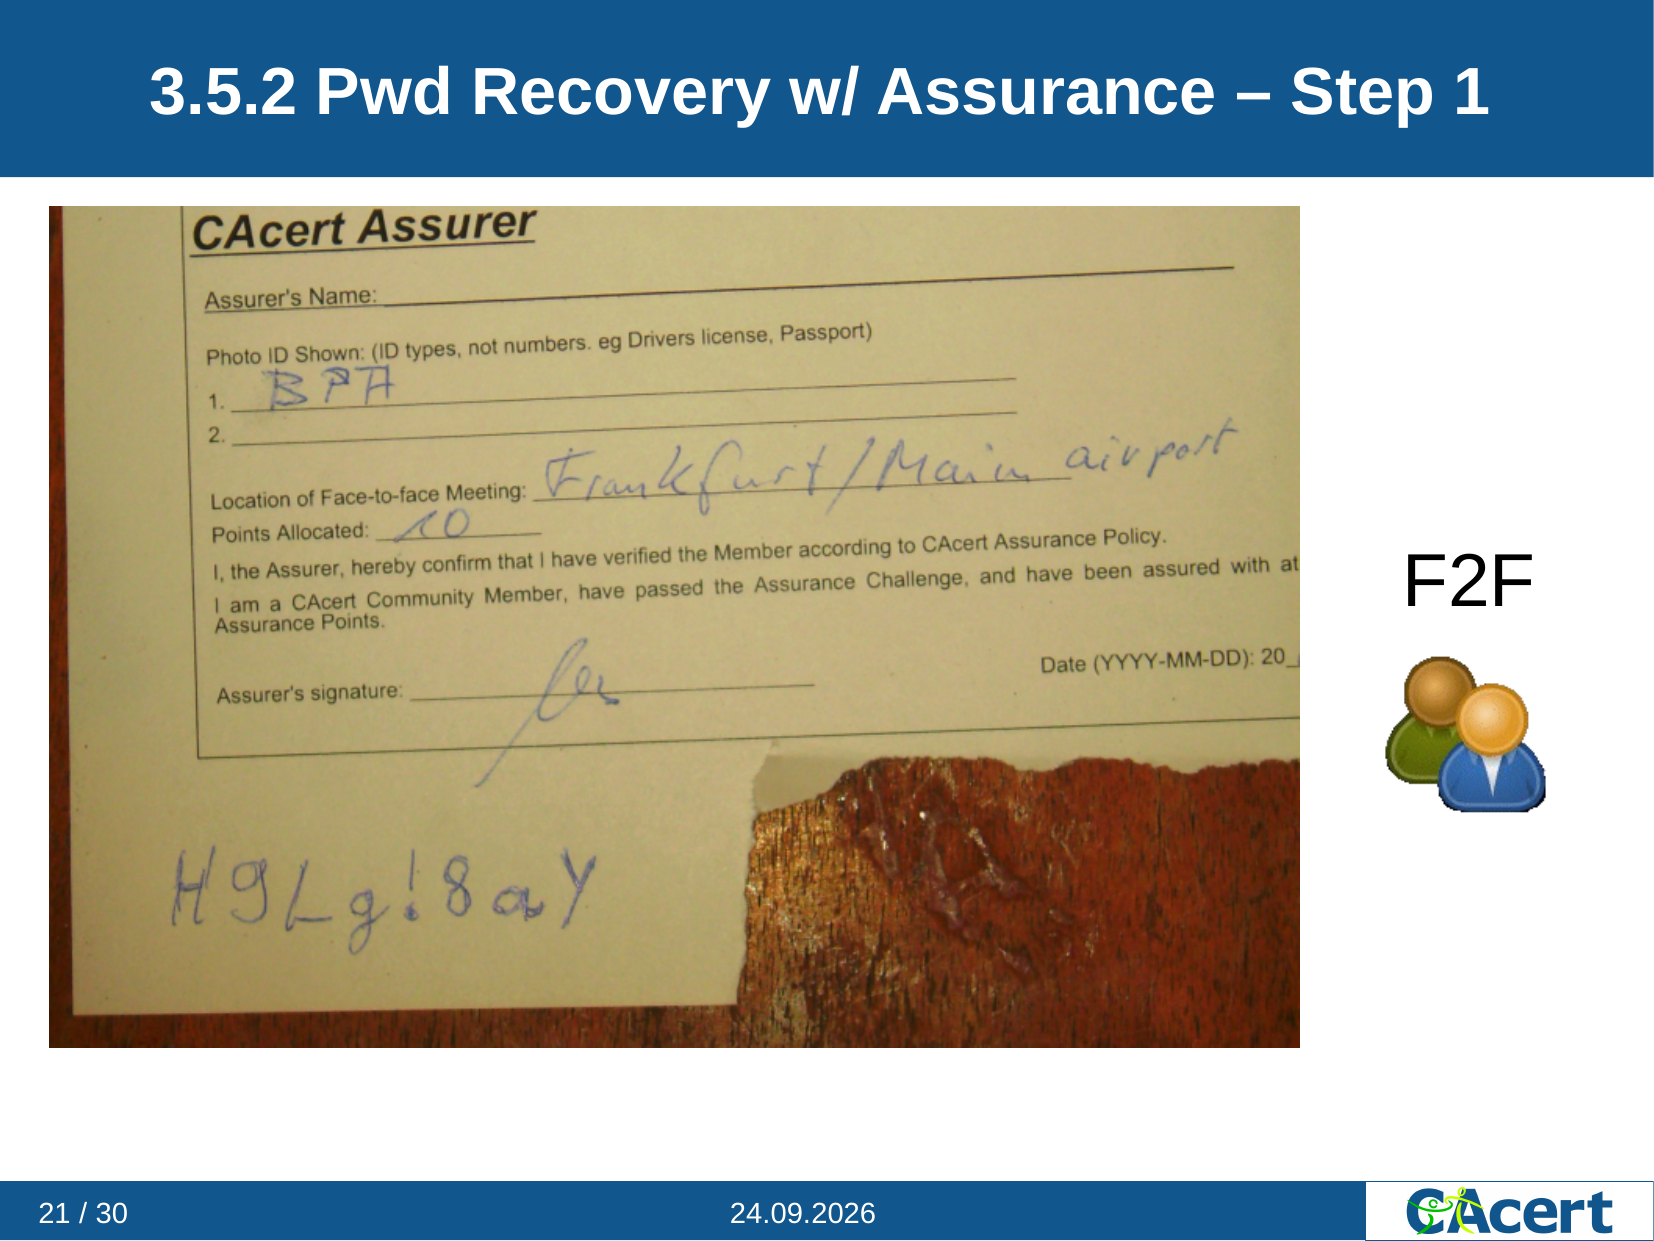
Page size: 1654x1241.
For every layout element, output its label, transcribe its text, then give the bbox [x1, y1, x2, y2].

picture [1370, 646, 1560, 836]
text_box F2F [1387, 531, 1551, 646]
title 3.5.2 Pwd Recovery w/ Assurance – Step 1 [76, 17, 1565, 166]
picture [49, 206, 1300, 1048]
picture [1406, 1186, 1613, 1235]
